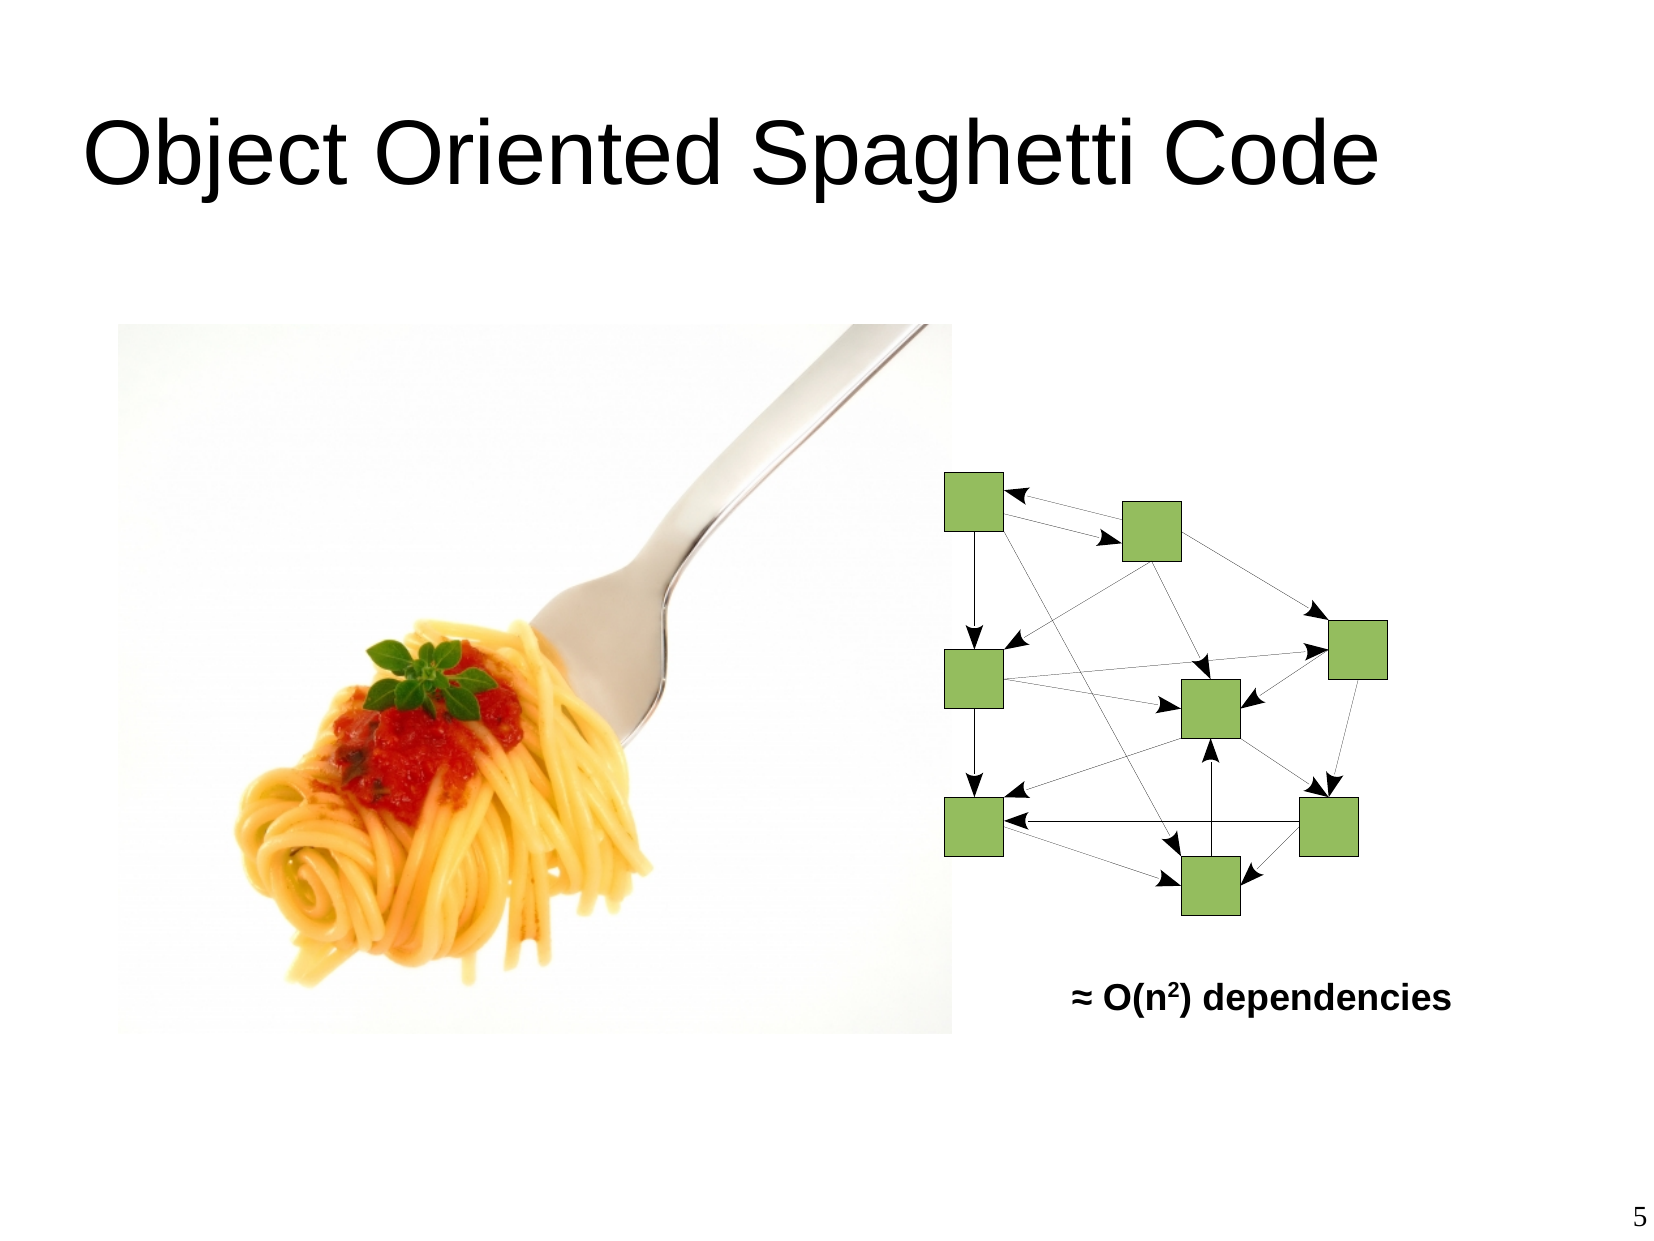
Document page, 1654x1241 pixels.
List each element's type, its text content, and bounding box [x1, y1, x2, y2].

text_box [944, 797, 1004, 857]
text_box [1181, 679, 1241, 739]
text_box [944, 649, 1004, 709]
text_box [1122, 501, 1182, 562]
text_box [1181, 856, 1241, 916]
text_box [1328, 620, 1388, 680]
text_box [944, 472, 1004, 532]
text_box [1299, 797, 1359, 857]
picture [118, 324, 952, 1034]
title Object Oriented Spaghetti Code [82, 56, 1565, 250]
text_box ≈ O(n2) dependencies [1057, 968, 1264, 1028]
